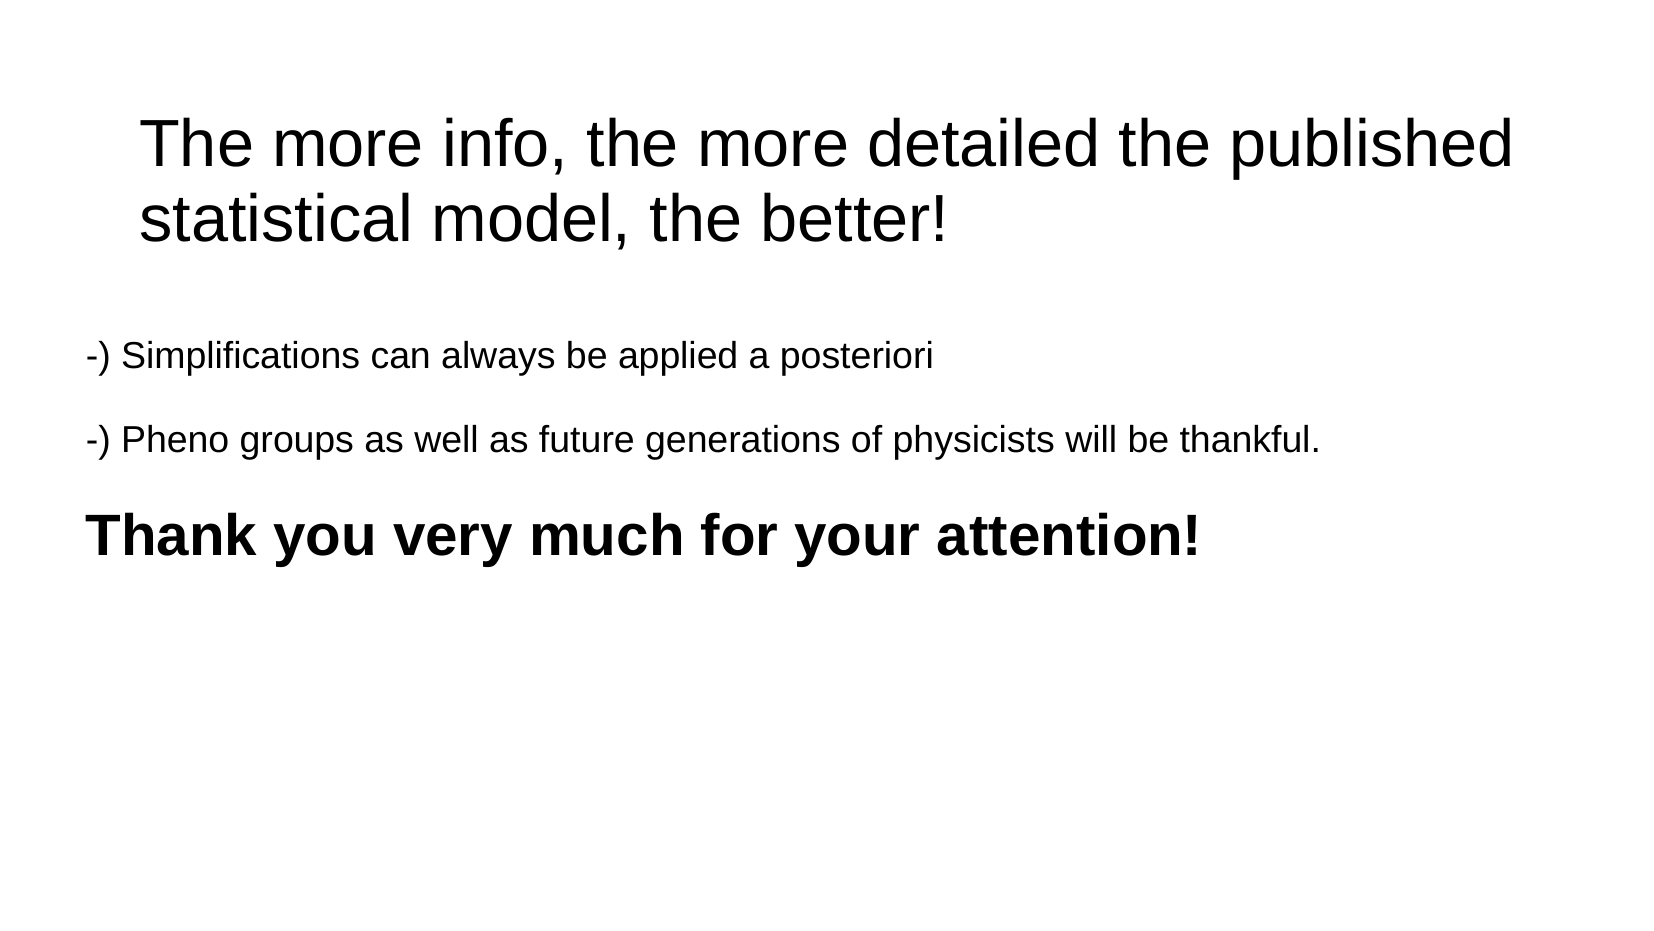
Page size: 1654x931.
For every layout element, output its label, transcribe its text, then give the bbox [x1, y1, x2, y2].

text_box The more info, the more detailed the published statistical model, the better! [124, 98, 1538, 262]
text_box -) Simplifications can always be applied a posteriori -) Pheno groups as well as future generations of physicists will be thankful. Thank you very much for your attention! [71, 327, 1463, 576]
